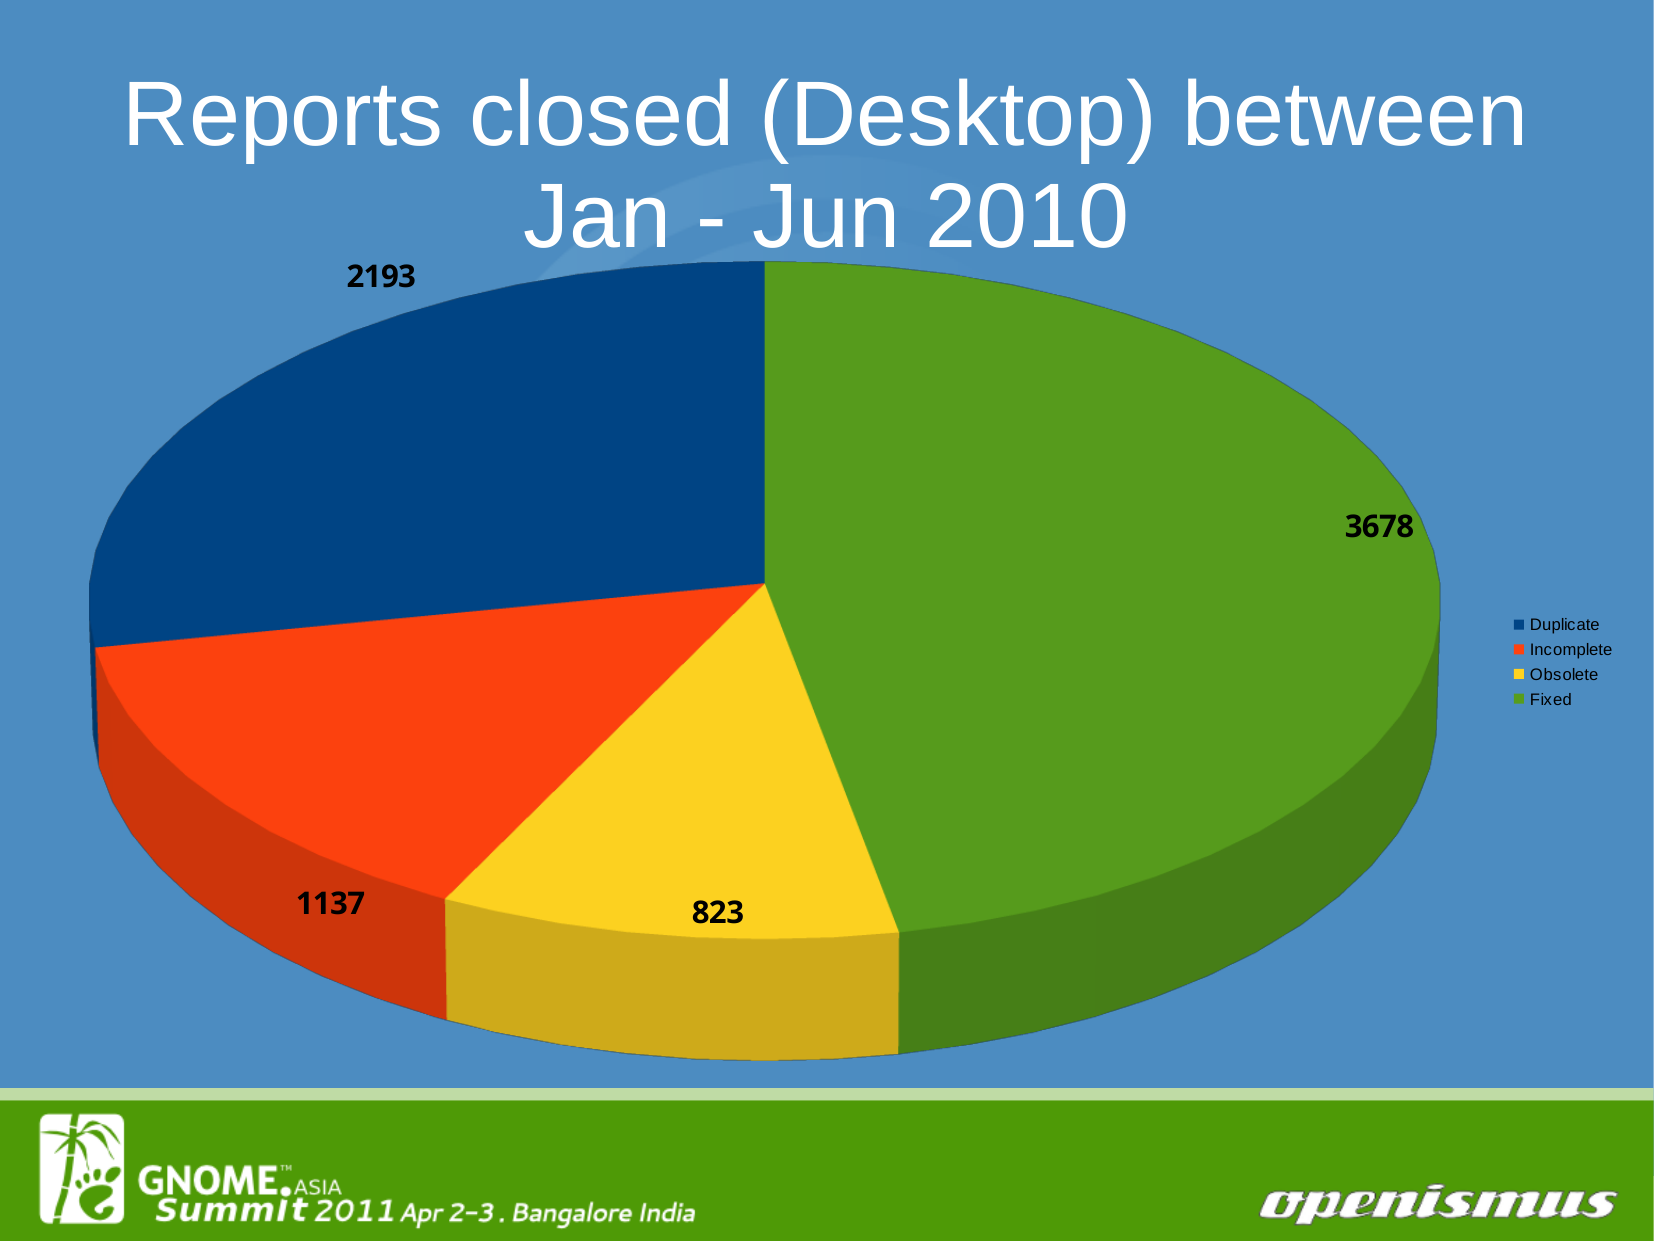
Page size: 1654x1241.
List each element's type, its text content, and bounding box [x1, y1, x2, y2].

picture [0, 0, 1654, 1241]
chart [22, 209, 1632, 1115]
title Reports closed (Desktop) between Jan - Jun 2010 [82, 61, 1571, 209]
